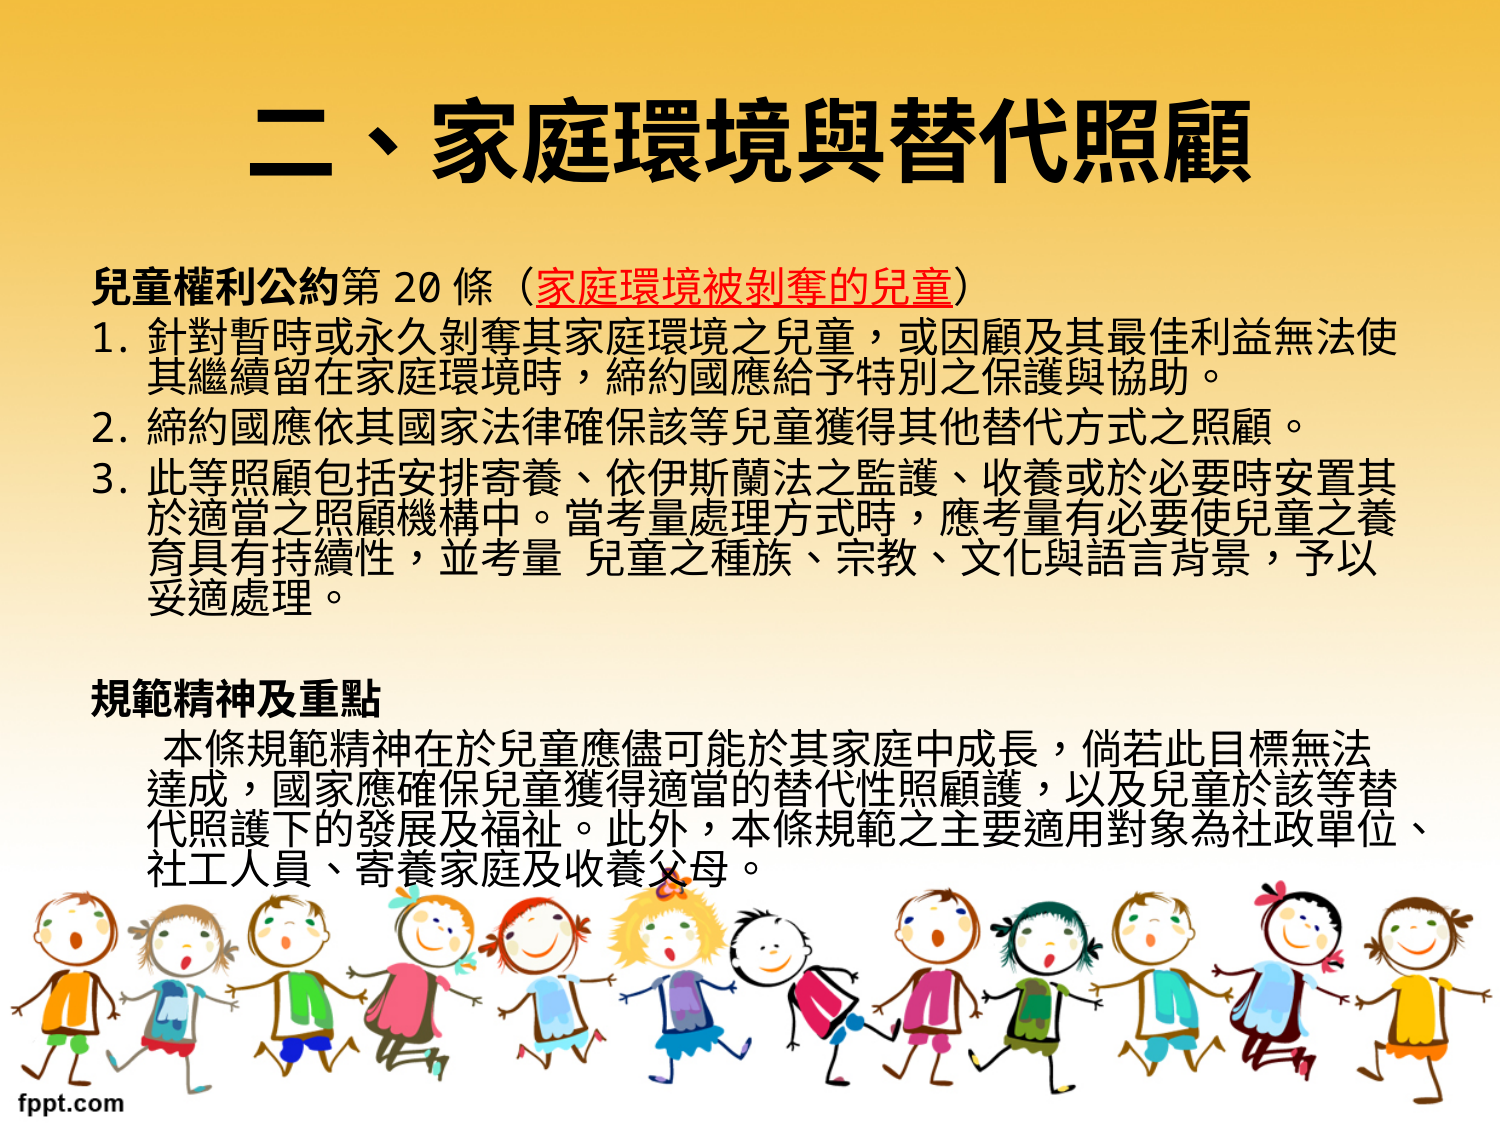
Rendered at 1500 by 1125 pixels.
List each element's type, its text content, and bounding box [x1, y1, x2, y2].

list 兒童權利公約第20條（家庭環境被剝奪的兒童） 針對暫時或永久剝奪其家庭環境之兒童，或因顧及其最佳利益無法使其繼續留在家庭環境時，締約國應給予特別之保護與協助。 締約國應依其國家法律確保該等兒童獲得其他替代方式之照顧。 此等照顧包括安排寄養、依伊斯蘭法之監護、收養或於必要時安置其於適當之照顧機構中。當考量處理方式時，應考量有必要使兒童之養育具有持續性，並考量 兒童之種族、宗教、文化與語言背景，予以妥適處理。 規範精神及重點 本條規範精神在於兒童應儘可能於其家庭中成長，倘若此目標無法達成，國家應確保兒童獲得適當的替代性照顧護，以及兒童於該等替代照護下的發展及福祉。此外，本條規範之主要適用對象為社政單位、社工人員、寄養家庭及收養父母。 [75, 262, 1426, 1005]
picture [0, 0, 1500, 1125]
title 二、家庭環境與替代照顧 [75, 45, 1426, 233]
